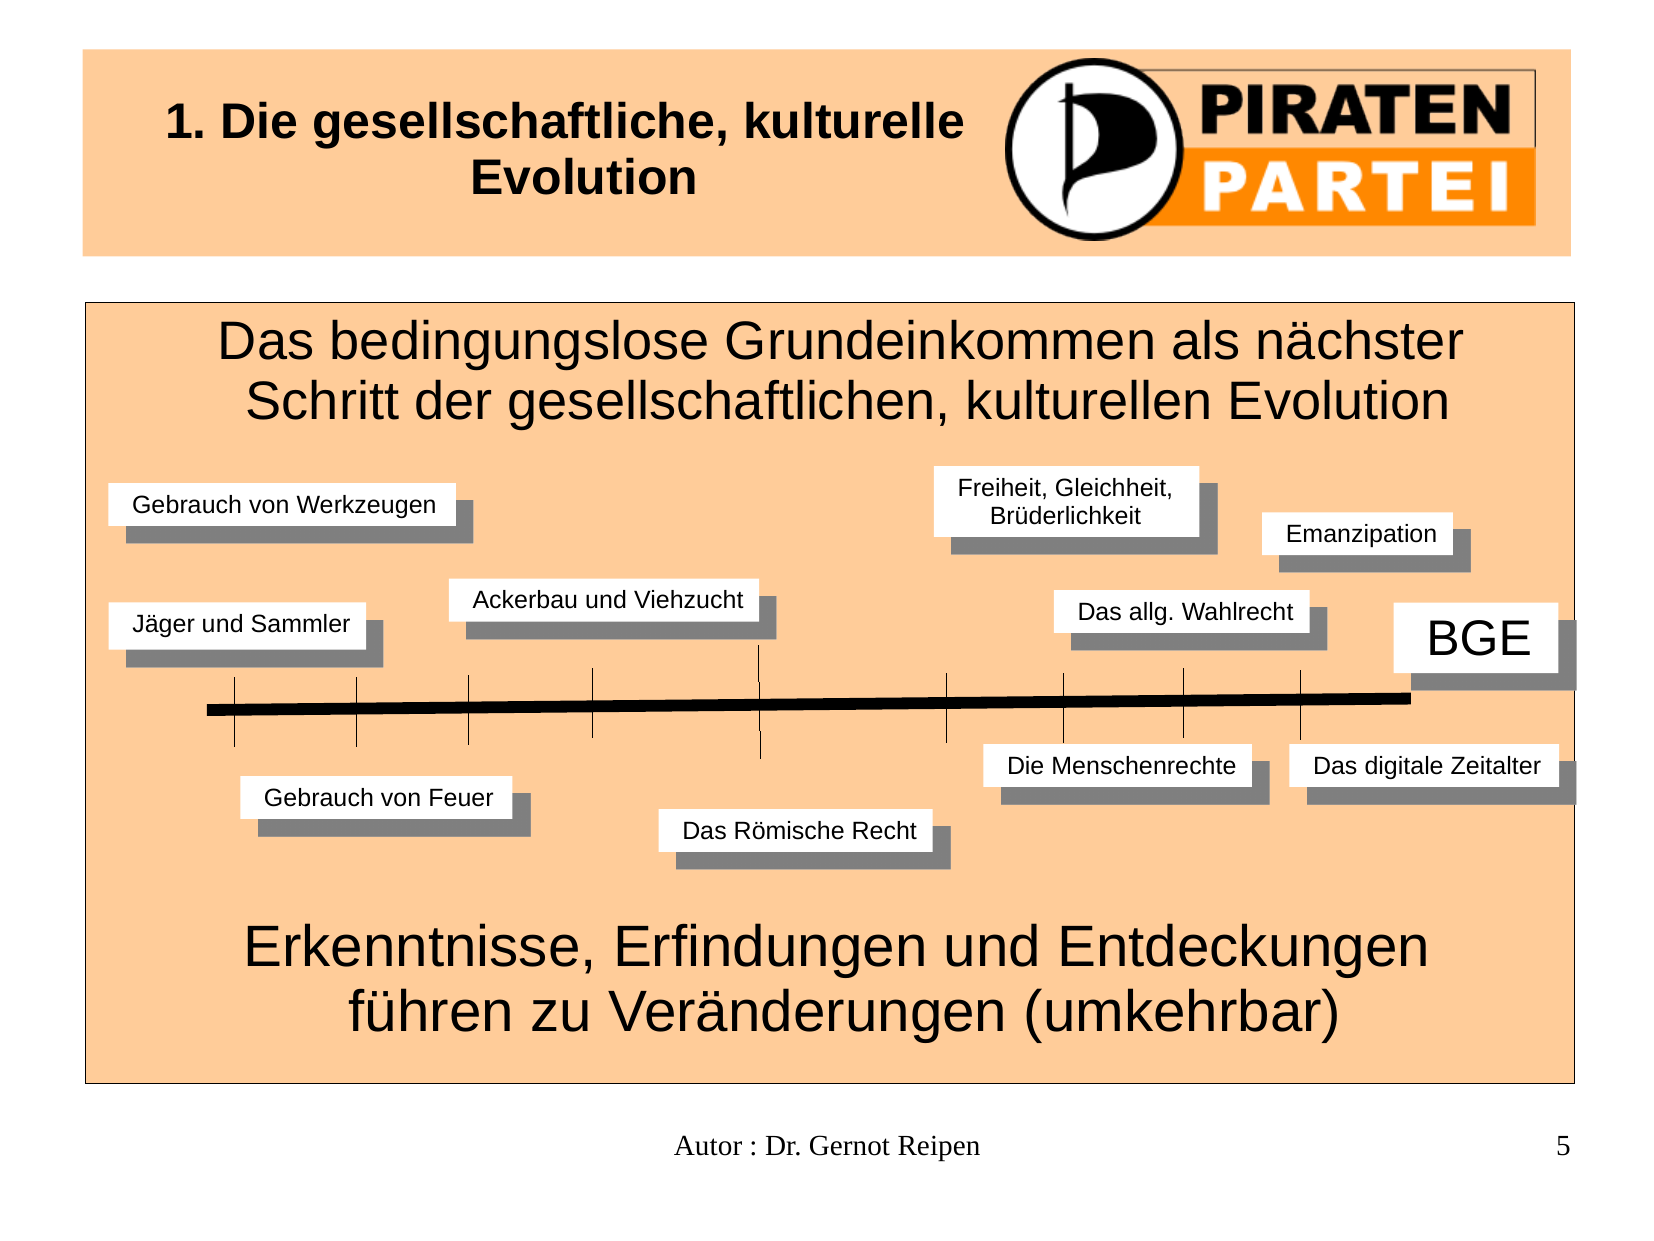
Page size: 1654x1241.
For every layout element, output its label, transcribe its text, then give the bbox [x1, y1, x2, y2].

text_box 1. Die gesellschaftliche, kulturelle Evolution [112, 52, 982, 247]
text_box Emanzipation [1262, 512, 1453, 556]
picture [1005, 58, 1536, 241]
text_box Gebrauch von Feuer [240, 776, 513, 819]
text_box Freiheit, Gleichheit, Brüderlichkeit [933, 466, 1200, 537]
text_box Gebrauch von Werkzeugen [108, 483, 456, 526]
text_box Jäger und Sammler [108, 602, 367, 650]
text_box Das Römische Recht [658, 809, 933, 852]
text_box Das allg. Wahlrecht [1053, 590, 1310, 633]
title [82, 49, 1571, 257]
text_box Erkenntnisse, Erfindungen und Entdeckungen führen zu Veränderungen (umkehrbar) [153, 906, 1485, 1052]
text_box Das bedingungslose Grundeinkommen als nächster Schritt der gesellschaftlichen, kulturellen Evolution [128, 302, 1534, 439]
text_box [85, 302, 1575, 1084]
text_box Ackerbau und Viehzucht [448, 578, 759, 622]
text_box BGE [1393, 602, 1559, 674]
text_box Die Menschenrechte [983, 744, 1252, 787]
text_box Das digitale Zeitalter [1289, 744, 1560, 787]
